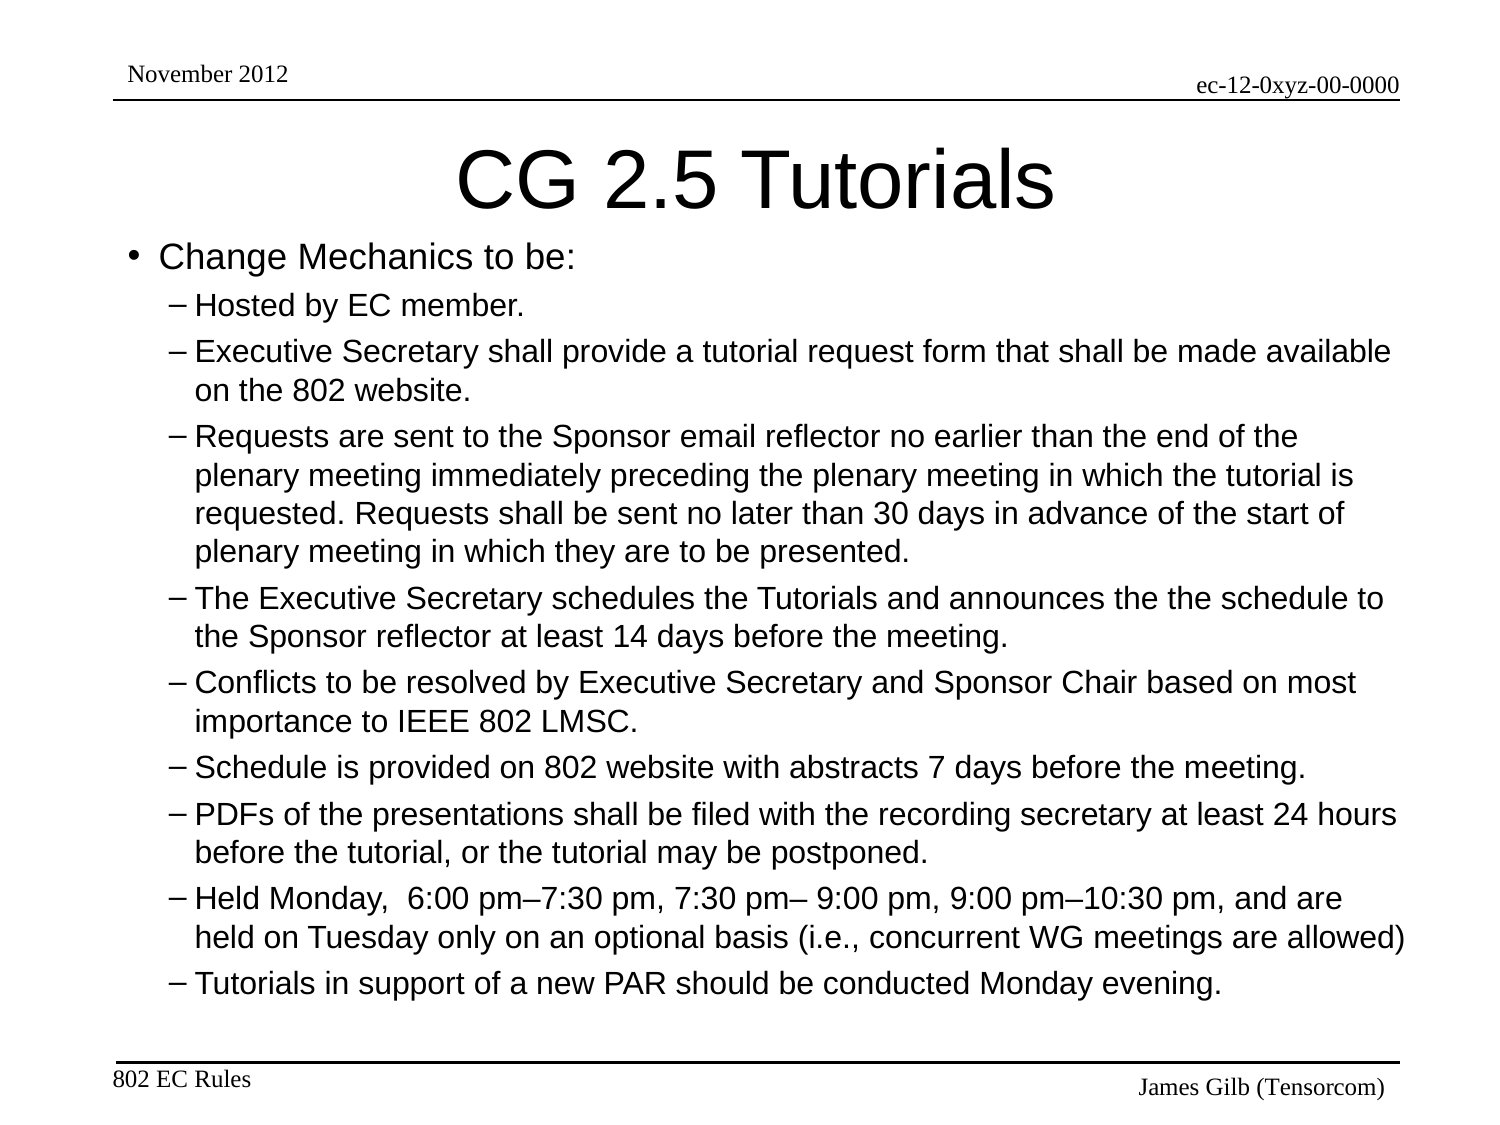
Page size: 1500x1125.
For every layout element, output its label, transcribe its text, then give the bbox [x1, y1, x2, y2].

list Change Mechanics to be: Hosted by EC member. Executive Secretary shall provide a tutorial request form that shall be made available on the 802 website. Requests are sent to the Sponsor email reflector no earlier than the end of the plenary meeting immediately preceding the plenary meeting in which the tutorial is requested. Requests shall be sent no later than 30 days in advance of the start of plenary meeting in which they are to be presented. The Executive Secretary schedules the Tutorials and announces the the schedule to the Sponsor reflector at least 14 days before the meeting. Conflicts to be resolved by Executive Secretary and Sponsor Chair based on most importance to IEEE 802 LMSC. Schedule is provided on 802 website with abstracts 7 days before the meeting. PDFs of the presentations shall be filed with the recording secretary at least 24 hours before the tutorial, or the tutorial may be postponed. Held Monday, 6:00 pm–7:30 pm, 7:30 pm– 9:00 pm, 9:00 pm–10:30 pm, and are held on Tuesday only on an optional basis (i.e., concurrent WG meetings are allowed) Tutorials in support of a new PAR should be conducted Monday evening. [112, 224, 1426, 1051]
title CG 2.5 Tutorials [112, 112, 1401, 224]
